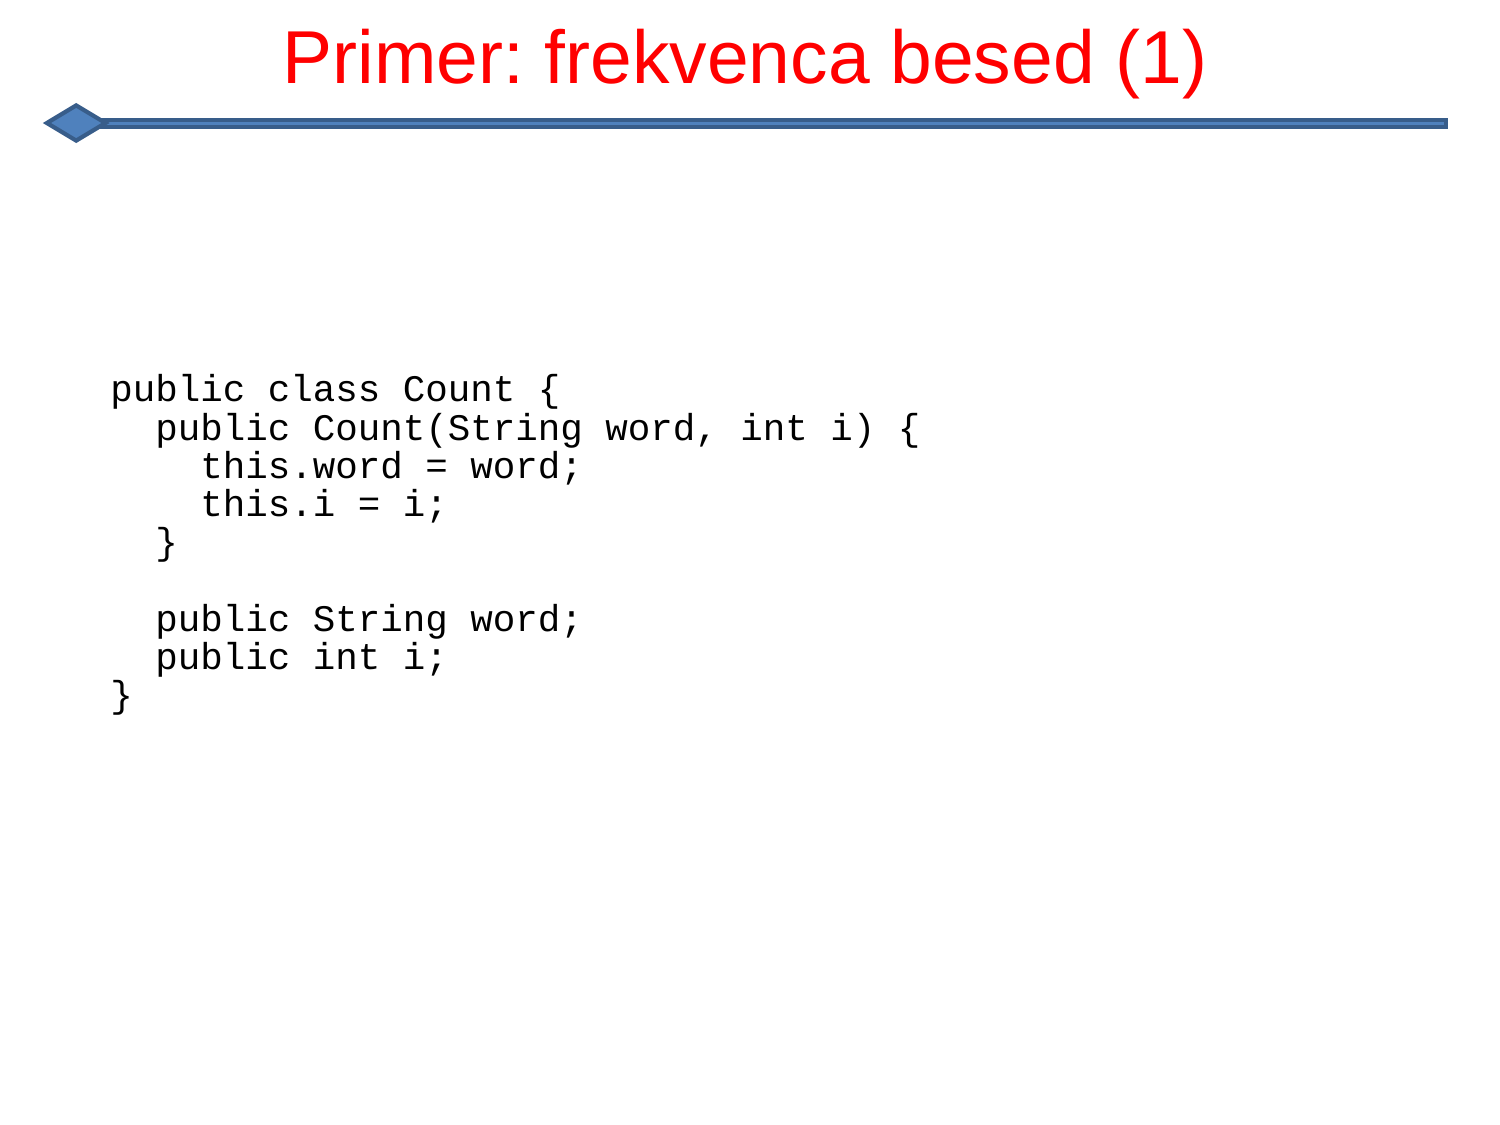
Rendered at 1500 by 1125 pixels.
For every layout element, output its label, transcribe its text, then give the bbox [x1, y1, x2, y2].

text_box public class Count { public Count(String word, int i) { this.word = word; this.i = i; } public String word; public int i; } [110, 312, 1392, 774]
title Primer: frekvenca besed (1) [70, 0, 1421, 108]
